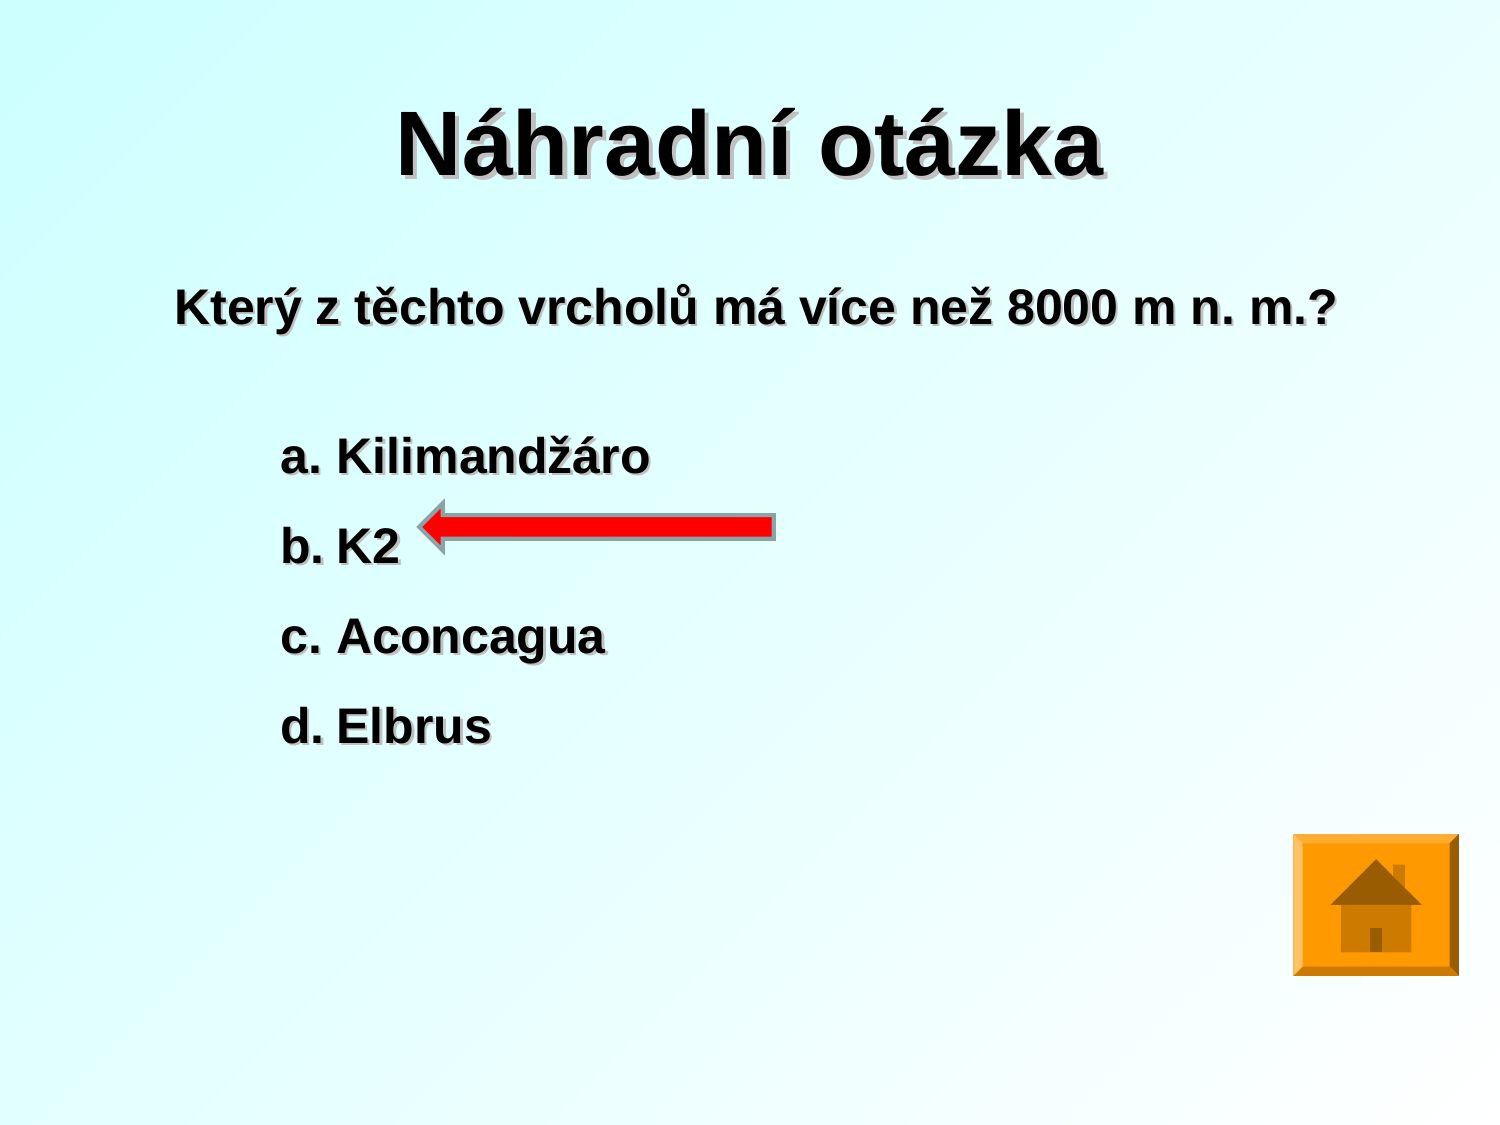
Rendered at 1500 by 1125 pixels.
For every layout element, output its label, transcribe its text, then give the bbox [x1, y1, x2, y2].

text_box [419, 503, 774, 551]
title Náhradní otázka [75, 45, 1426, 233]
text_box Kilimandžáro K2 Aconcagua Elbrus [265, 385, 880, 761]
text_box [1295, 834, 1459, 976]
list Který z těchto vrcholů má více než 8000 m n. m.? [159, 267, 1378, 351]
